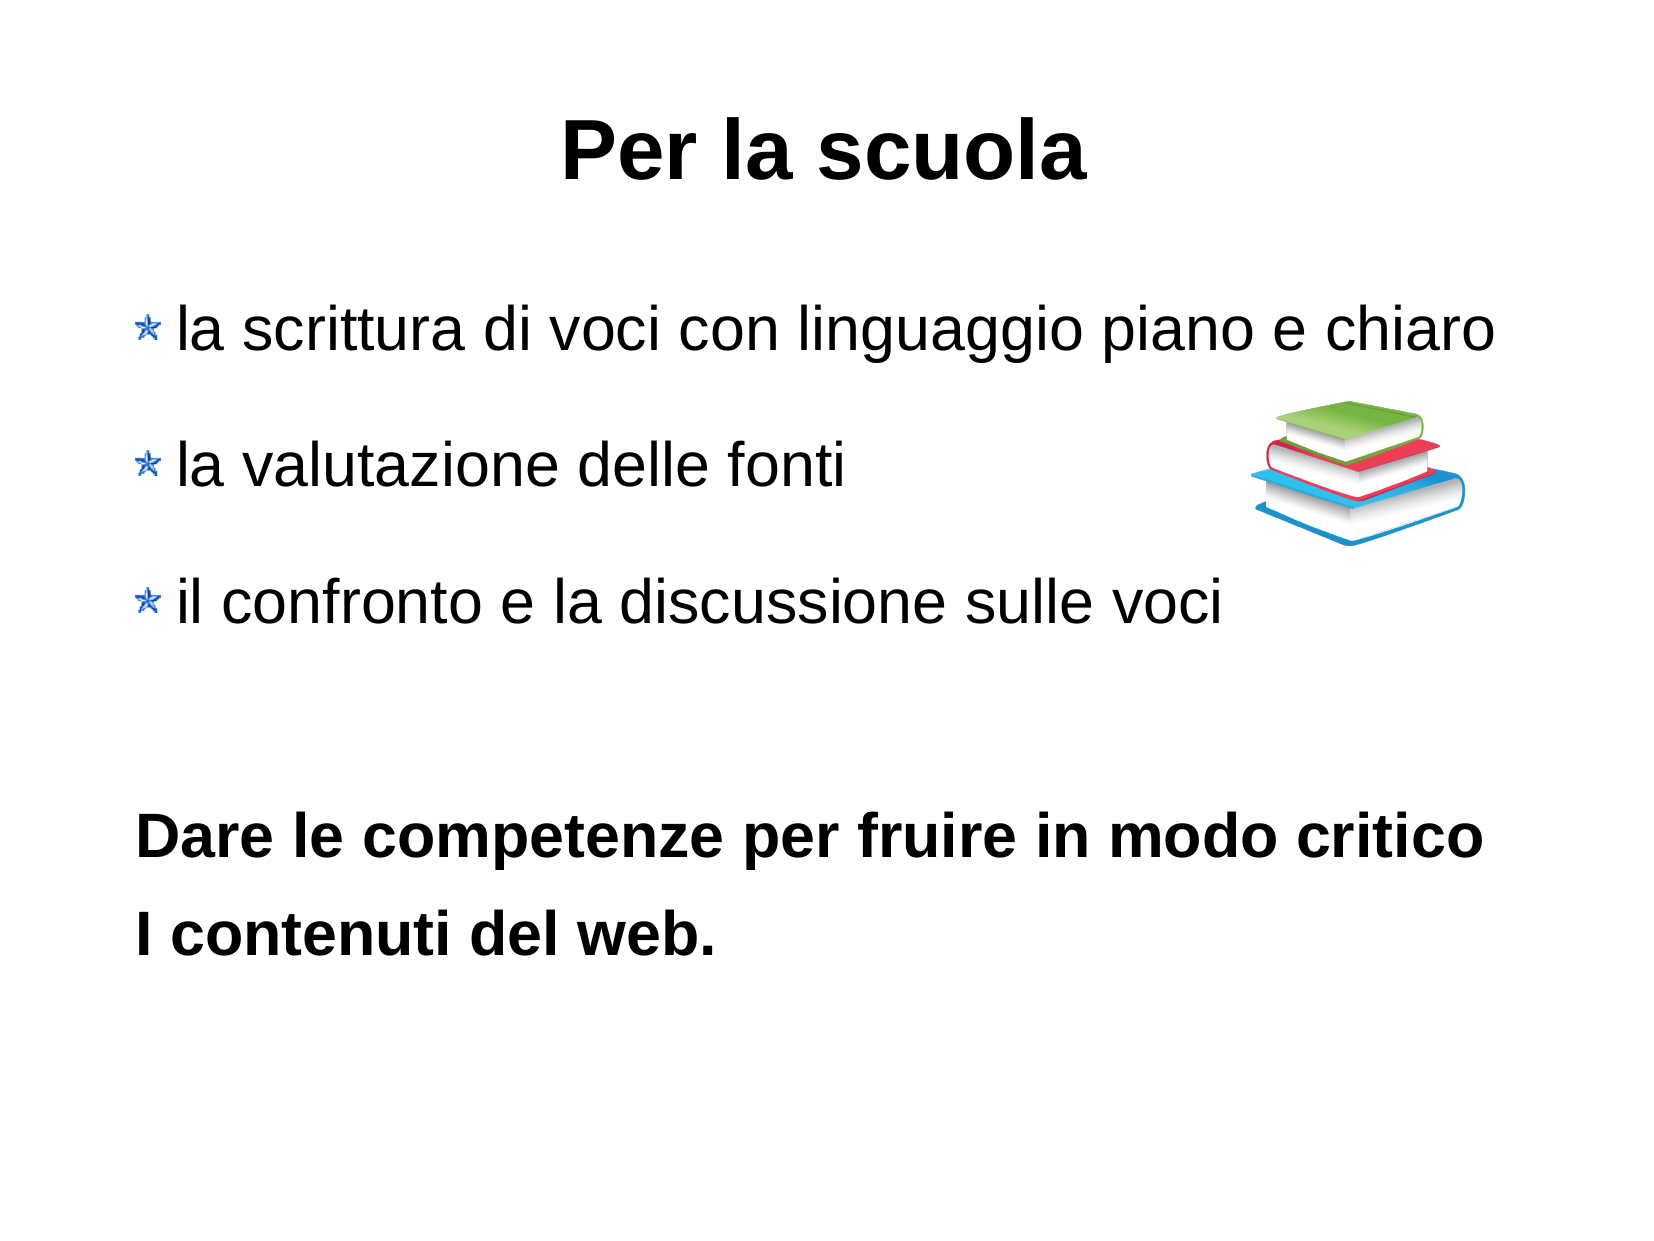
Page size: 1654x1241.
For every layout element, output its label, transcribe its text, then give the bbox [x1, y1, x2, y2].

list la scrittura di voci con linguaggio piano e chiaro la valutazione delle fonti il confronto e la discussione sulle voci Dare le competenze per fruire in modo critico I contenuti del web. [82, 289, 1533, 1010]
title Per la scuola [82, 49, 1566, 252]
picture [1251, 401, 1465, 546]
